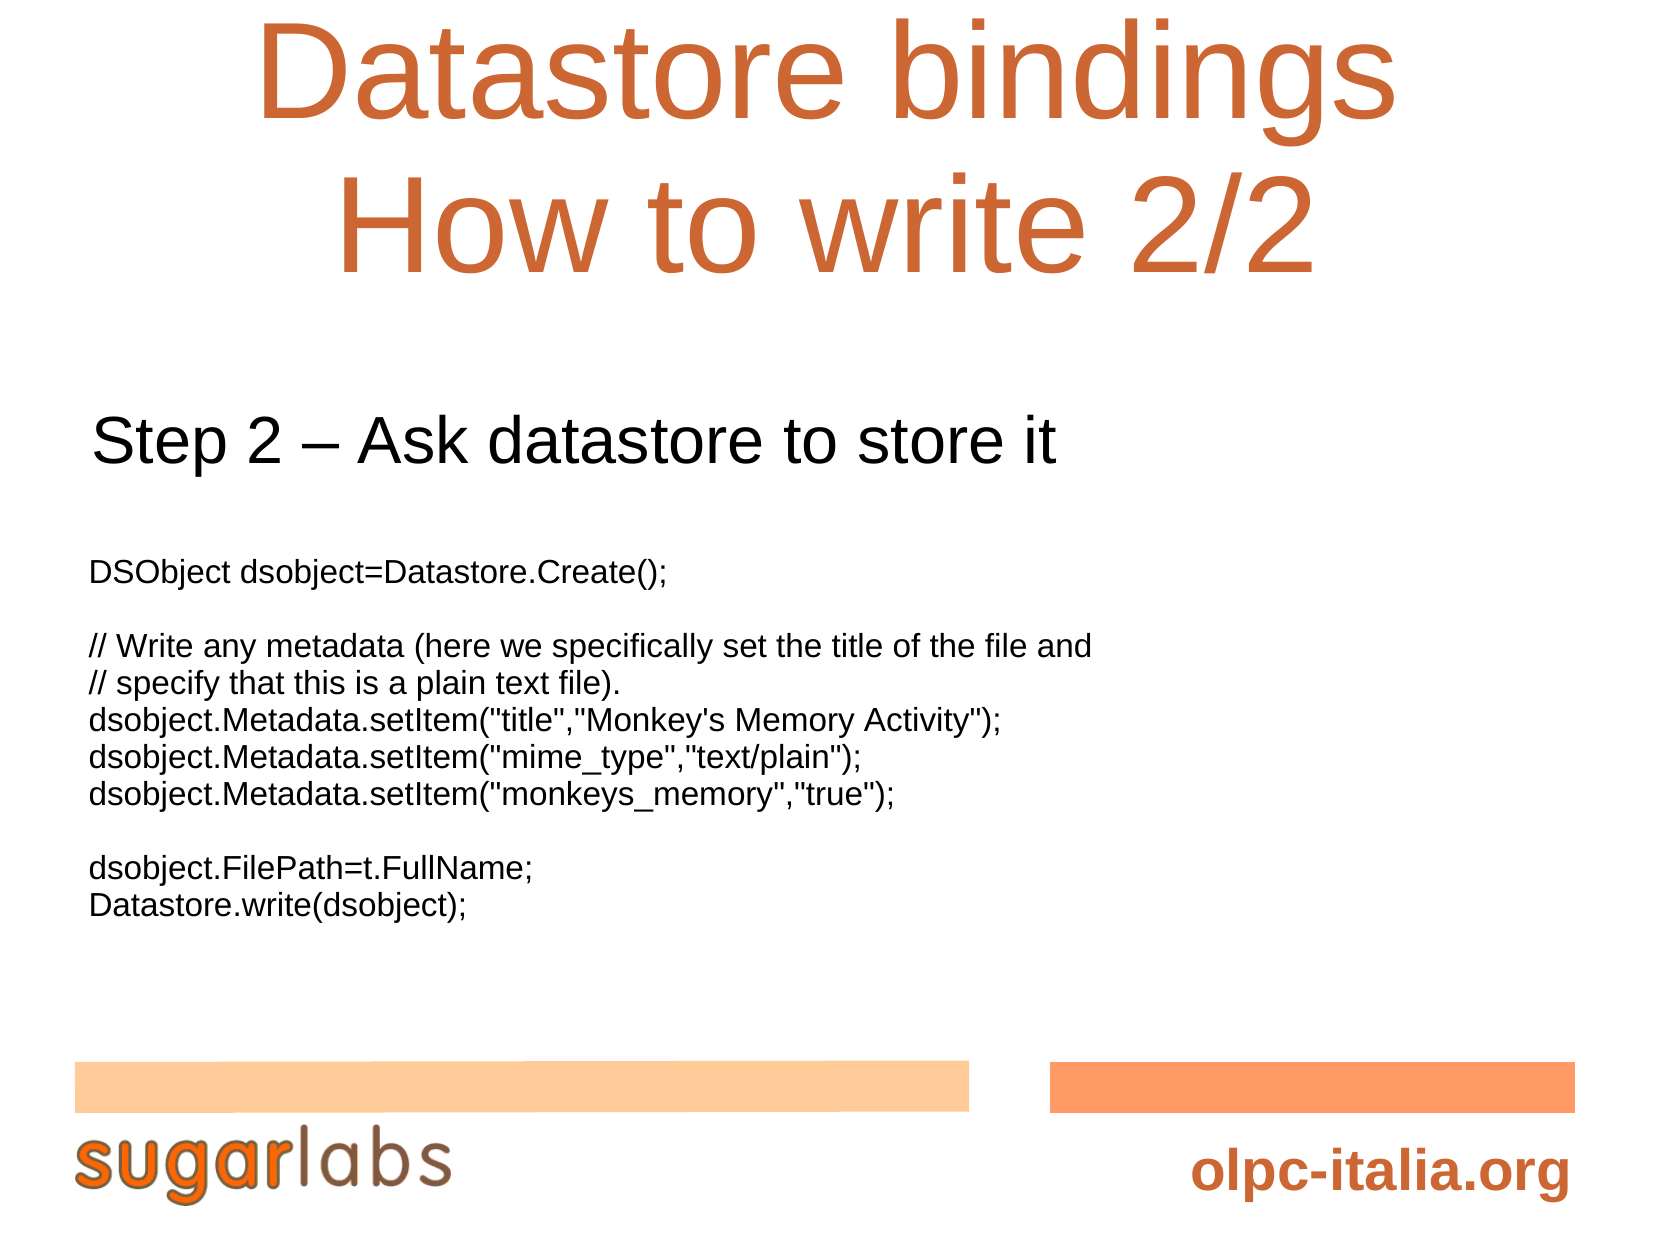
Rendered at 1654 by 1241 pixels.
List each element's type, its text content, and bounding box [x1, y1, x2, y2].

subtitle DSObject dsobject=Datastore.Create(); // Write any metadata (here we specifically set the title of the file and // specify that this is a plain text file). dsobject.Metadata.setItem("title","Monkey's Memory Activity"); dsobject.Metadata.setItem("mime_type","text/plain"); dsobject.Metadata.setItem("monkeys_memory","true"); dsobject.FilePath=t.FullName; Datastore.write(dsobject); [88, 354, 1577, 1123]
text_box Step 2 – Ask datastore to store it [76, 395, 1554, 544]
picture [75, 1124, 451, 1206]
title Datastore bindings How to write 2/2 [59, 0, 1595, 302]
